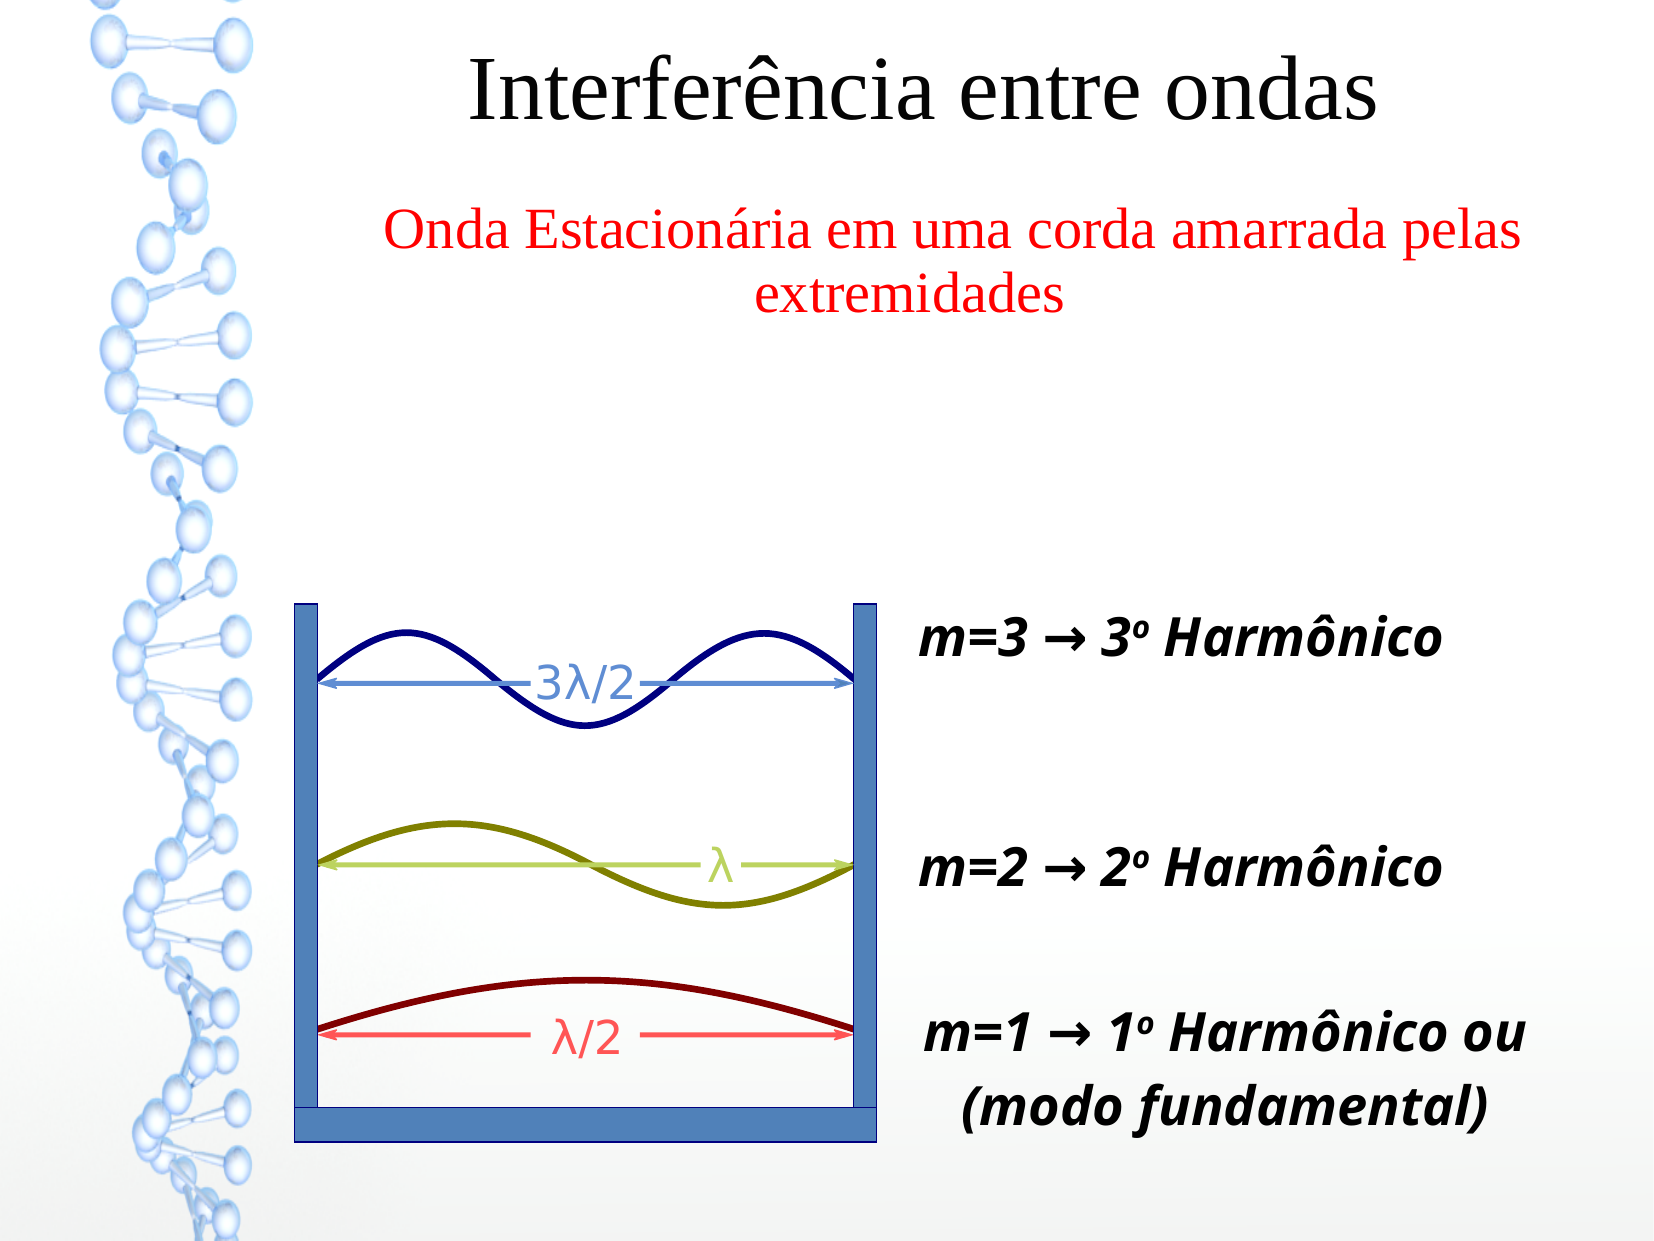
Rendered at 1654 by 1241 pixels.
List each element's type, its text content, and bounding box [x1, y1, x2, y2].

title Interferência entre ondas [265, 37, 1583, 140]
text_box m=3 → 3o Harmônico [903, 590, 1654, 672]
picture [0, 0, 1654, 1241]
text_box m=1 → 1o Harmônico ou (modo fundamental) [850, 986, 1601, 1134]
text_box m=2 → 2o Harmônico [903, 820, 1654, 903]
text_box Onda Estacionária em uma corda amarrada pelas extremidades [200, 188, 1619, 756]
